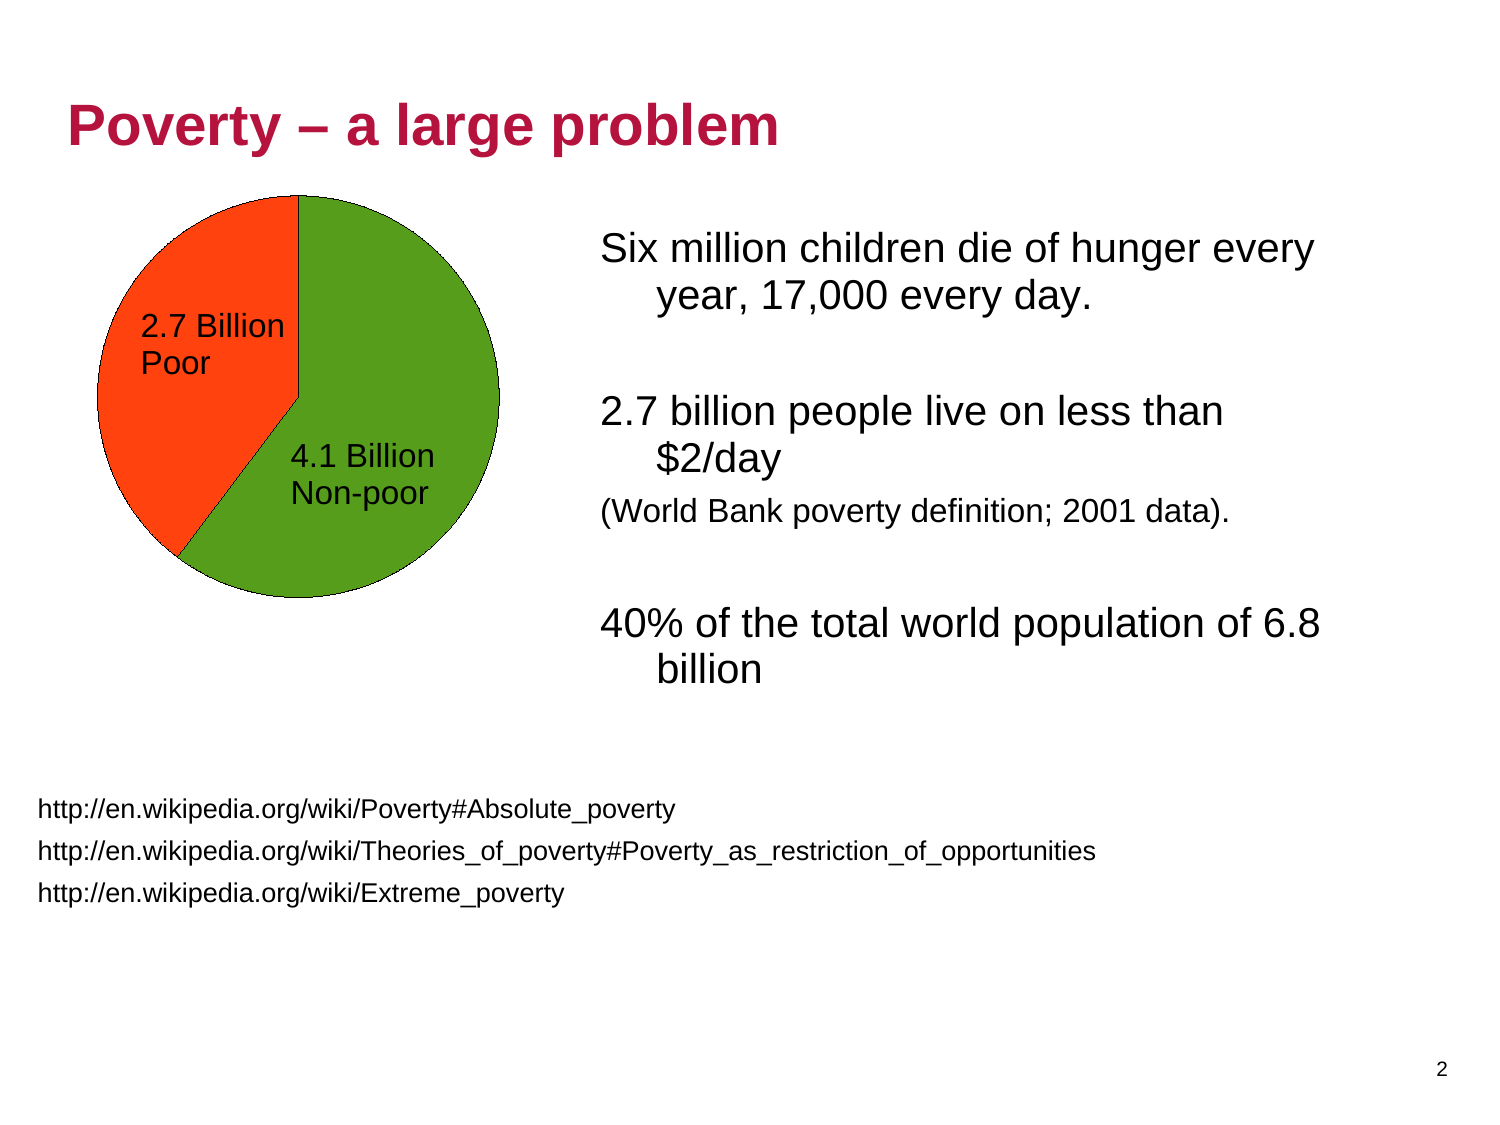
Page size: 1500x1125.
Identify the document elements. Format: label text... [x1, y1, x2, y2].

list http://en.wikipedia.org/wiki/Poverty#Absolute_poverty http://en.wikipedia.org/wiki/Theories_of_poverty#Poverty_as_restriction_of_opportunities http://en.wikipedia.org/wiki/Extreme_poverty [37, 750, 1388, 938]
list Six million children die of hunger every year, 17,000 every day. 2.7 billion people live on less than $2/day (World Bank poverty definition; 2001 data). 40% of the total world population of 6.8 billion [600, 224, 1351, 713]
text_box 2.7 Billion Poor [125, 299, 301, 390]
chart [71, 187, 526, 606]
text_box 4.1 Billion Non-poor [275, 430, 451, 520]
title Poverty – a large problem [53, 59, 1447, 200]
